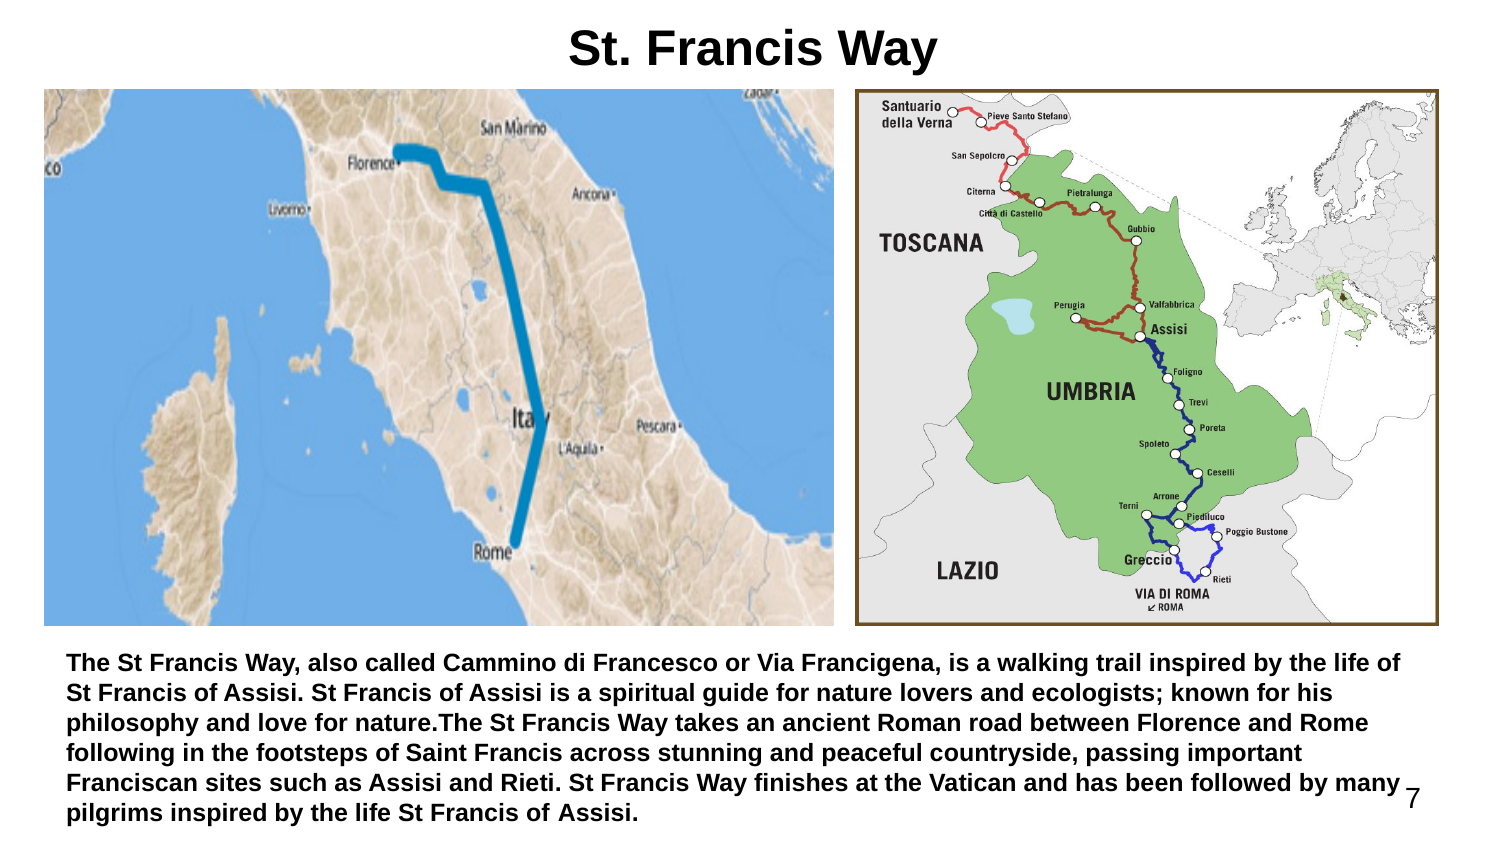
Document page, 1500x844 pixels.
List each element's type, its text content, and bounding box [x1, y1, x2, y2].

slide_number 18 [1389, 764, 1480, 830]
title St. Francis Way [6, 0, 1500, 76]
list The St Francis Way, also called Cammino di Francesco or Via Francigena, is a walking trail inspired by the life of St Francis of Assisi. St Francis of Assisi is a spiritual guide for nature lovers and ecologists; known for his philosophy and love for nature.The St Francis Way takes an ancient Roman road between Florence and Rome following in the footsteps of Saint Francis across stunning and peaceful countryside, passing important Franciscan sites such as Assisi and Rieti. St Francis Way finishes at the Vatican and has been followed by many pilgrims inspired by the life St Francis of Assisi. [51, 117, 1449, 844]
picture [855, 89, 1439, 626]
picture [44, 89, 834, 626]
